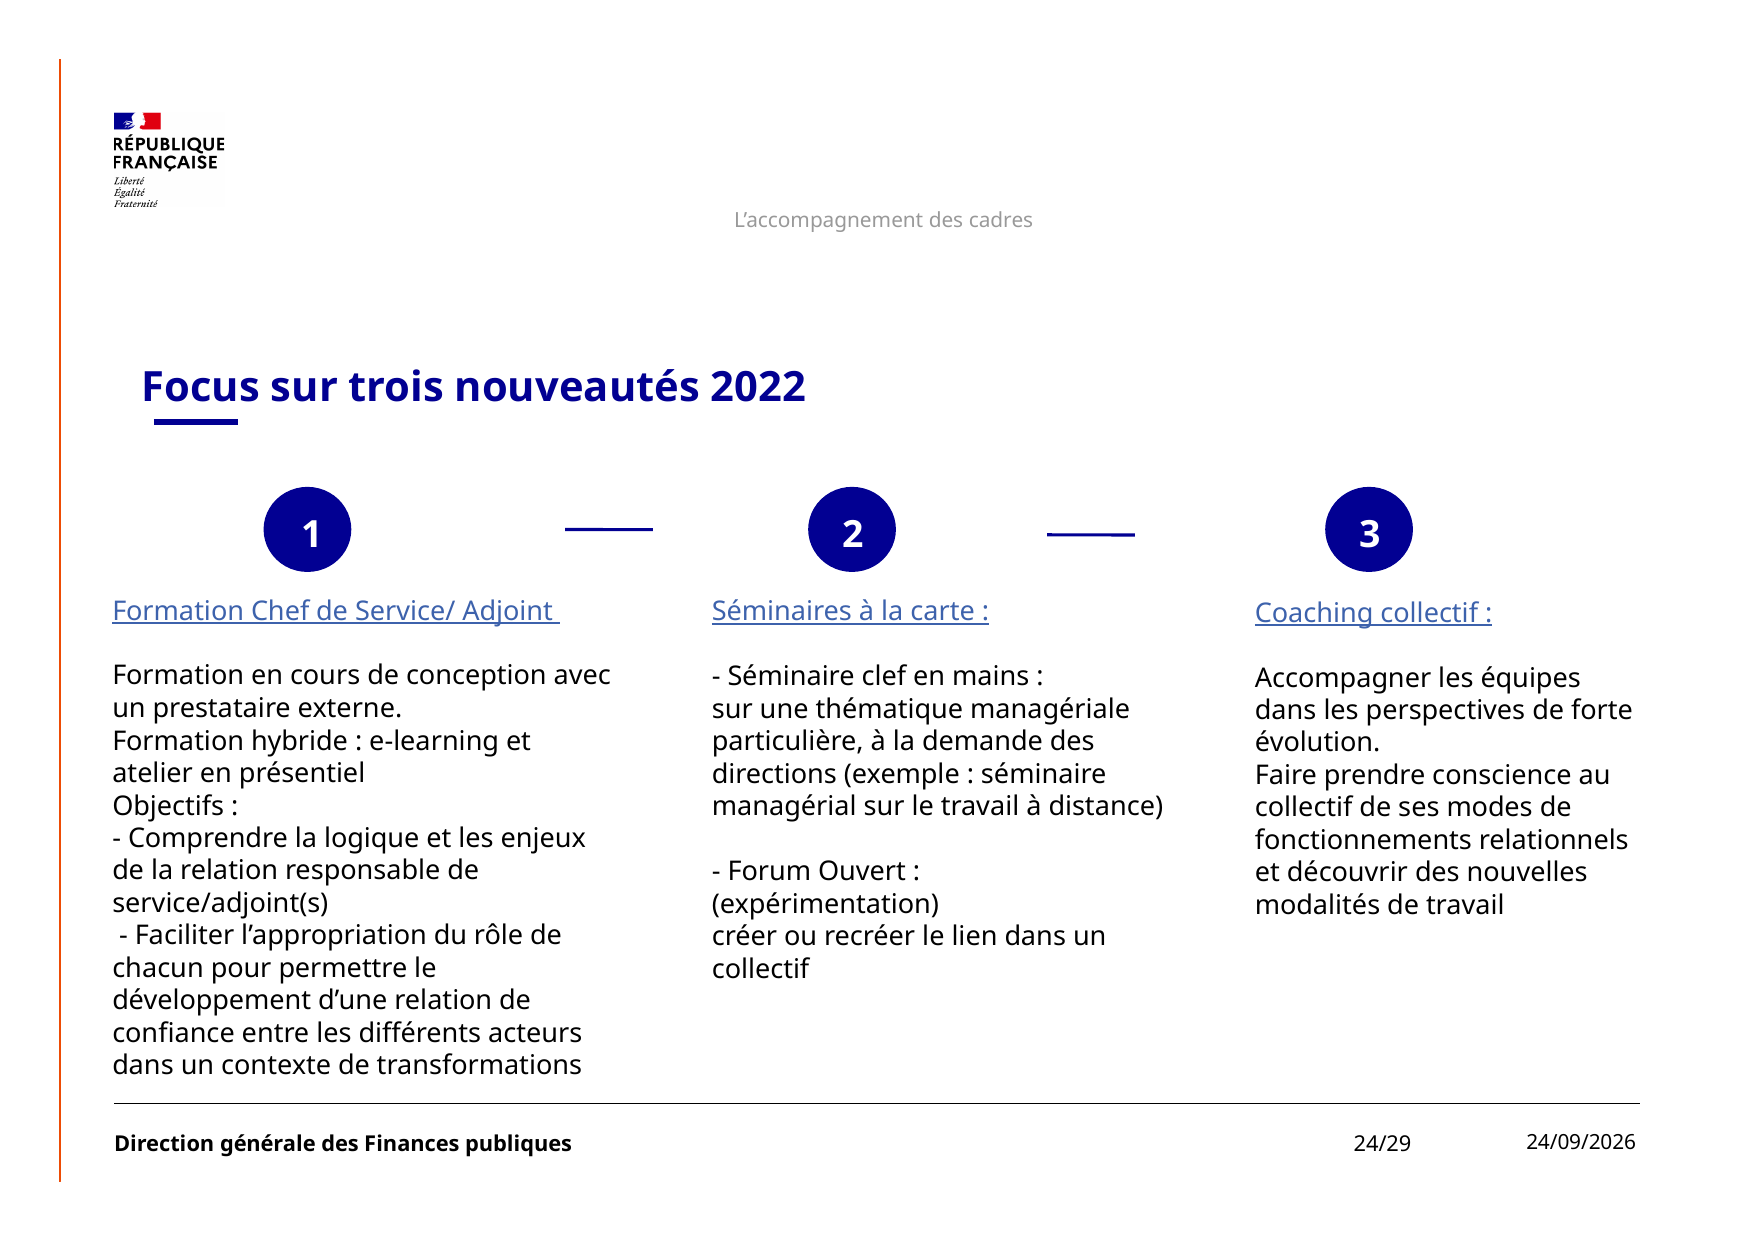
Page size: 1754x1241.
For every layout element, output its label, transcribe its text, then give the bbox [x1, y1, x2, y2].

text_box 2 [827, 495, 878, 571]
text_box 3 [1344, 495, 1395, 571]
text_box [263, 486, 352, 567]
text_box [808, 486, 896, 565]
text_box Séminaires à la carte : - Séminaire clef en mains : sur une thématique managériale particulière, à la demande des directions (exemple : séminaire managérial sur le travail à distance) - Forum Ouvert : (expérimentation) créer ou recréer le lien dans un collectif [696, 578, 1182, 1031]
text_box L’accompagnement des cadres [675, 187, 1097, 248]
text_box Coaching collectif : Accompagner les équipes dans les perspectives de forte évolution. Faire prendre conscience au collectif de ses modes de fonctionnements relationnels et découvrir des nouvelles modalités de travail [1240, 579, 1649, 960]
text_box [1325, 486, 1413, 565]
text_box Focus sur trois nouveautés 2022 [126, 335, 981, 426]
picture [114, 112, 225, 207]
text_box 1 [286, 495, 329, 571]
text_box Formation Chef de Service/ Adjoint Formation en cours de conception avec un prestataire externe. Formation hybride : e-learning et atelier en présentiel Objectifs : - Comprendre la logique et les enjeux de la relation responsable de service/adjoint(s) - Faciliter l’appropriation du rôle de chacun pour permettre le développement d’une relation de confiance entre les différents acteurs dans un contexte de transformations [97, 577, 626, 1158]
